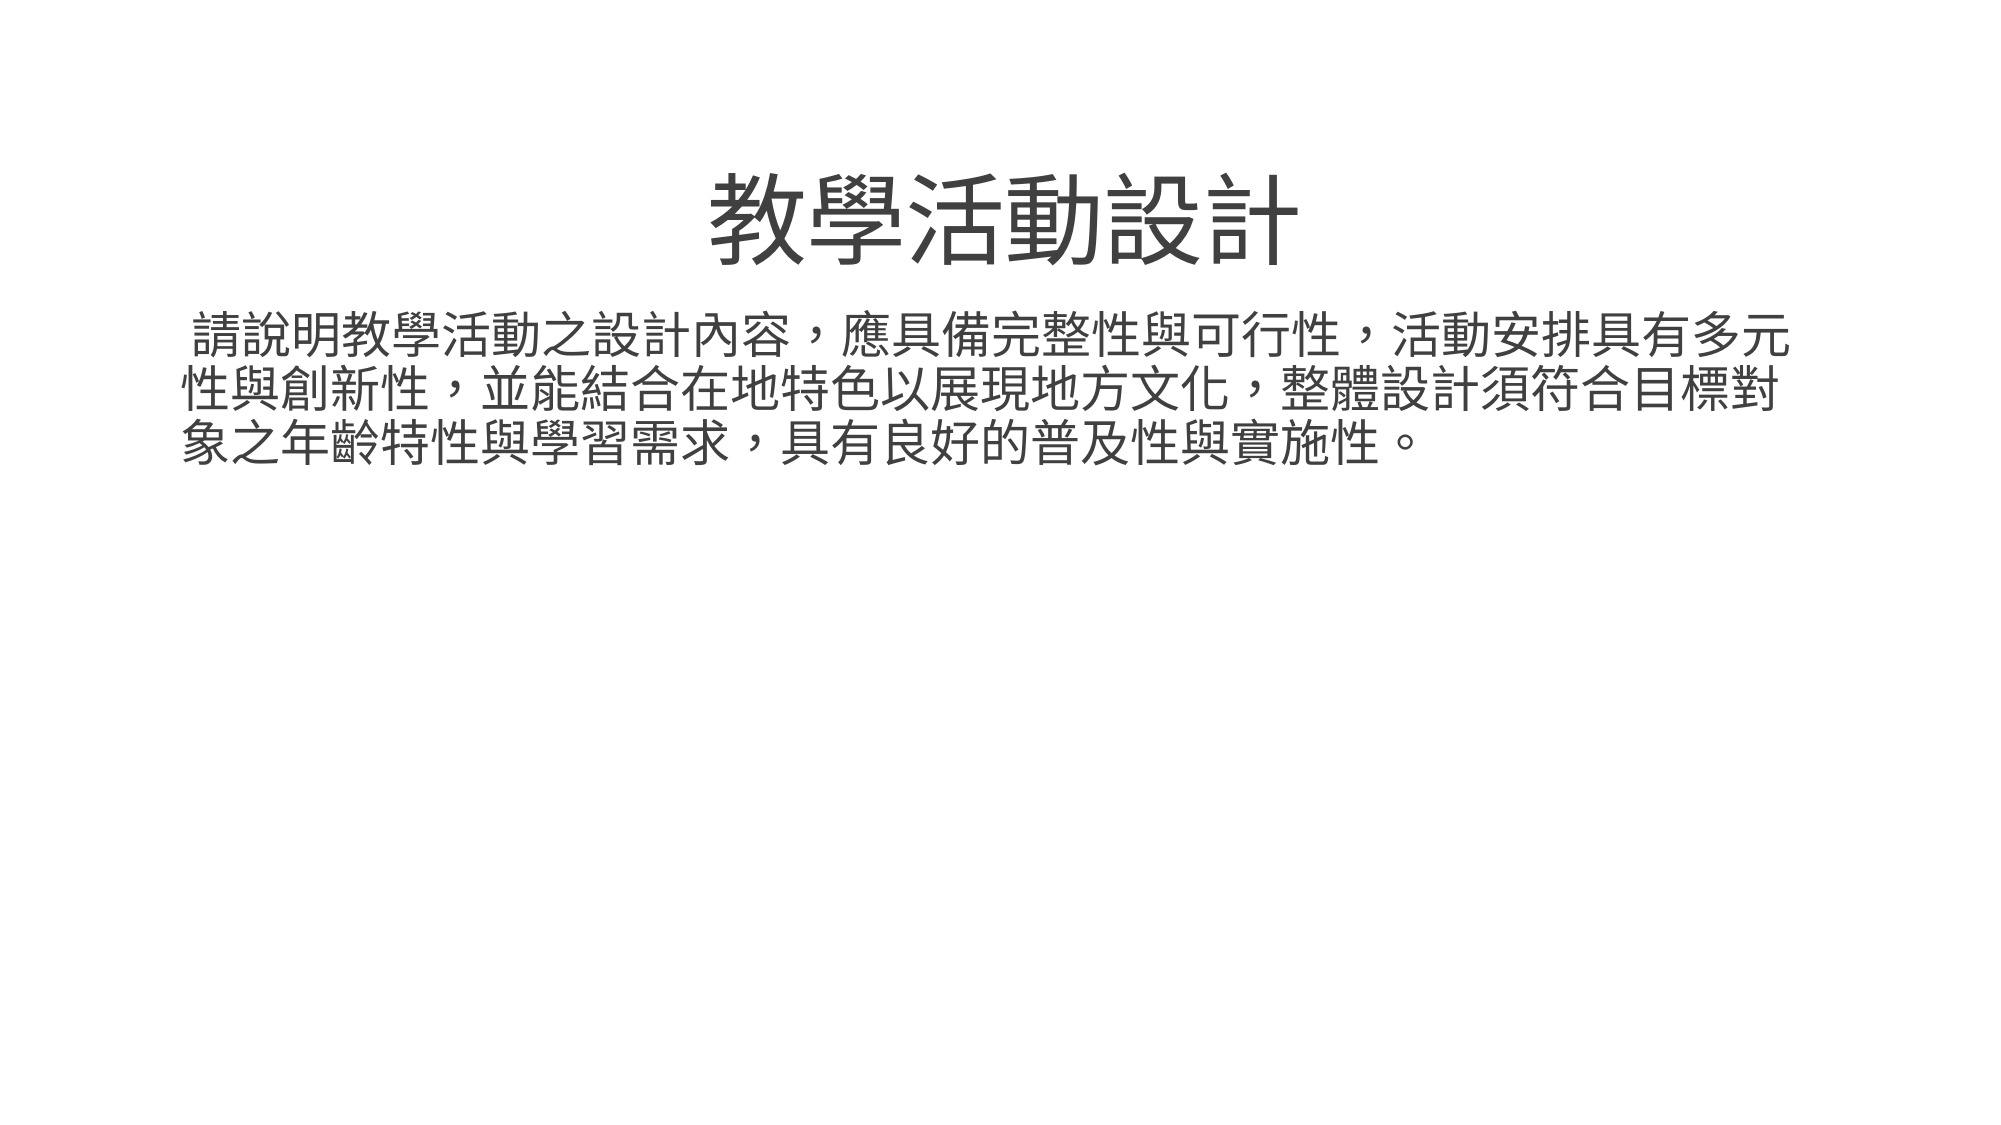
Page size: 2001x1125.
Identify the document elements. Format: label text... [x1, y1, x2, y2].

list 請說明教學活動之設計內容，應具備完整性與可行性，活動安排具有多元性與創新性，並能結合在地特色以展現地方文化，整體設計須符合目標對象之年齡特性與學習需求，具有良好的普及性與實施性。 [180, 302, 1830, 963]
title 教學活動設計 [180, 47, 1830, 285]
